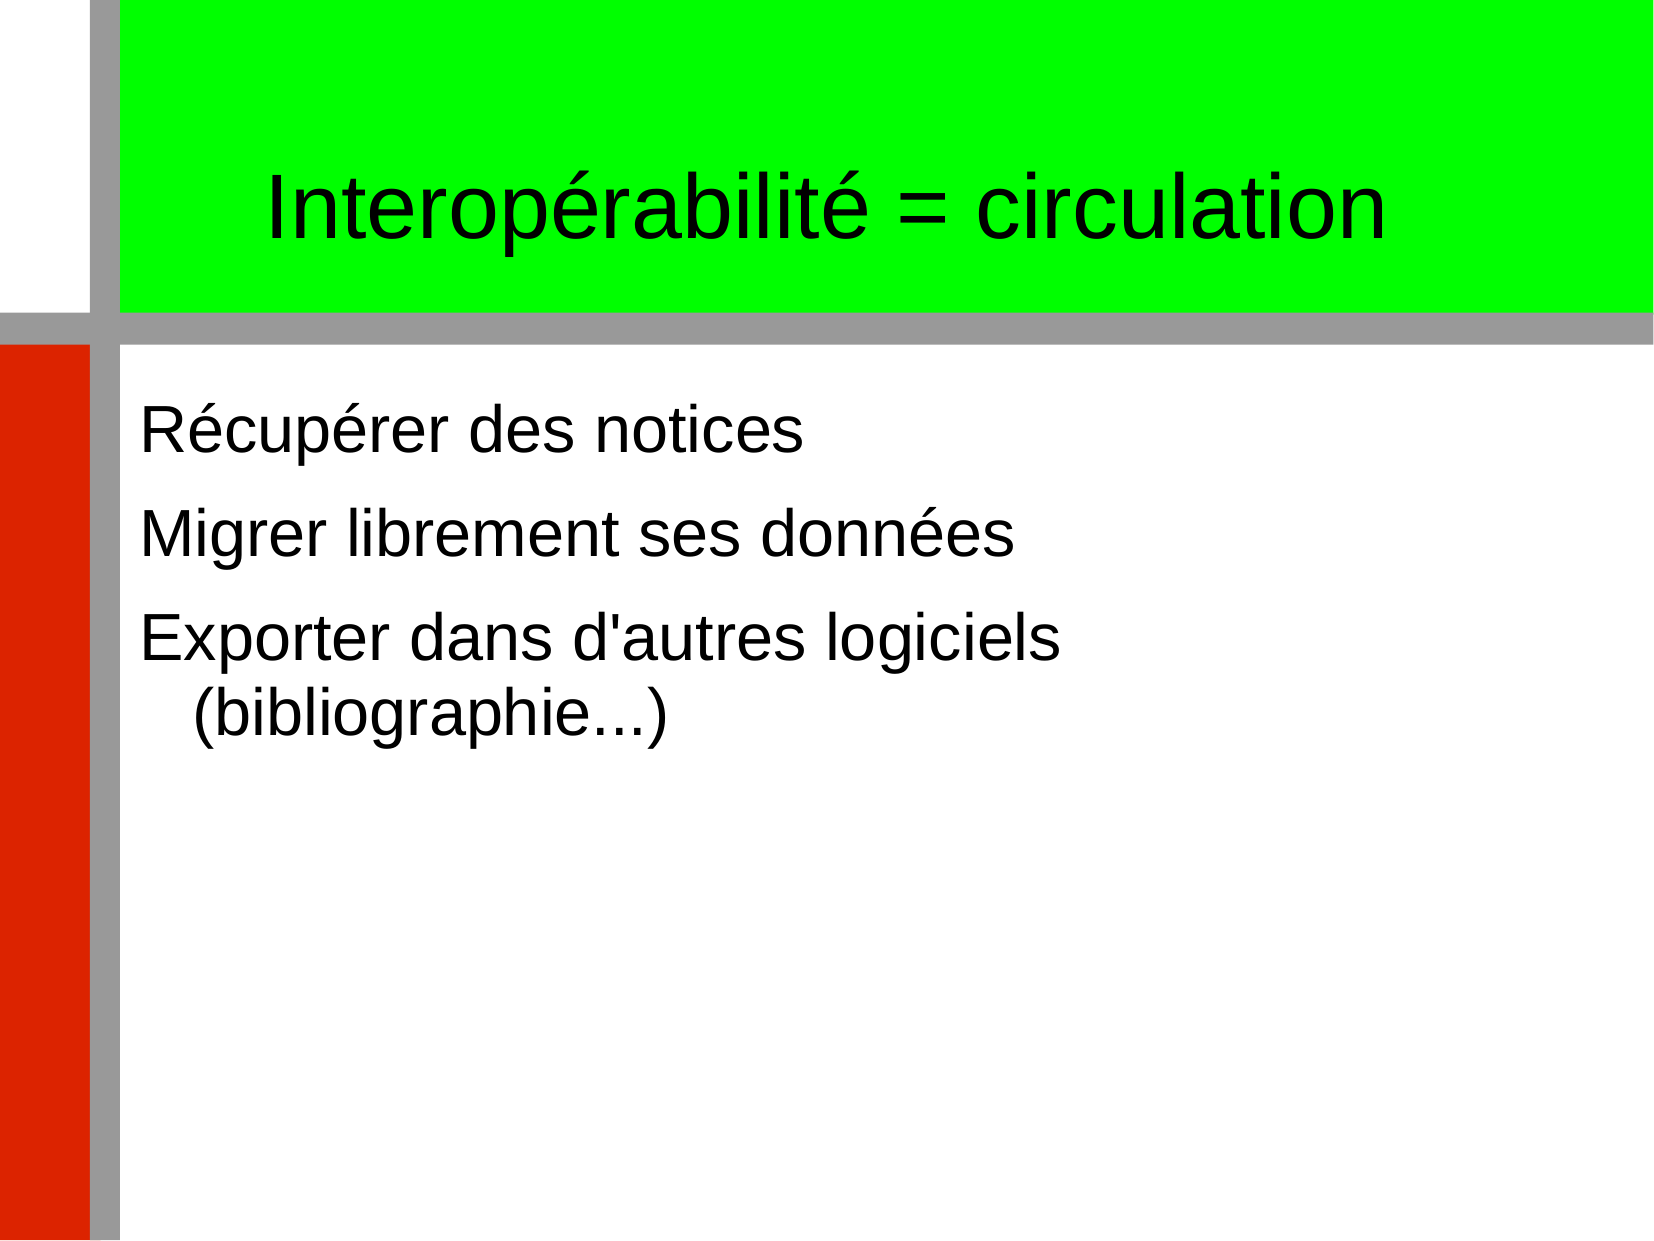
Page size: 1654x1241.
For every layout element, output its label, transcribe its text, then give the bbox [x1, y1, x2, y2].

title Interopérabilité = circulation [121, 102, 1534, 311]
list Récupérer des notices Migrer librement ses données Exporter dans d'autres logiciels (bibliographie...) [121, 391, 1534, 1127]
